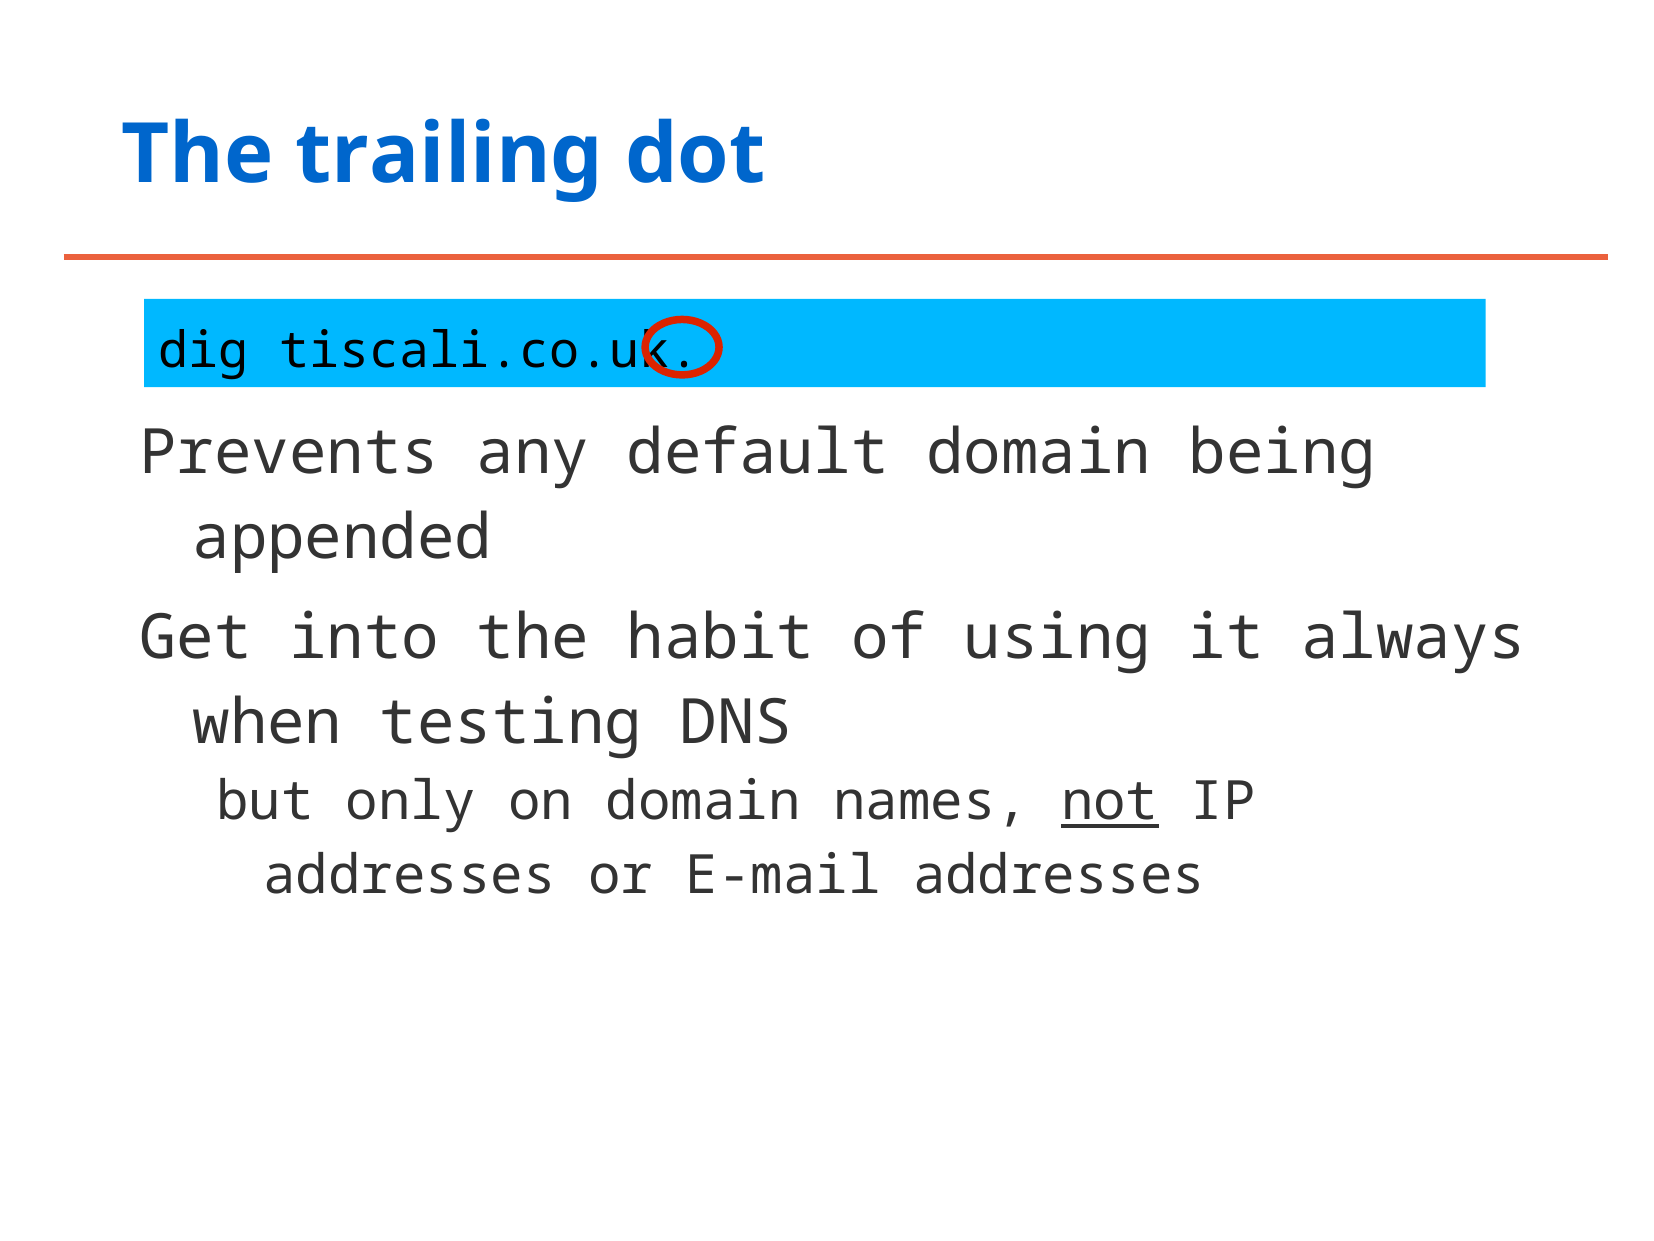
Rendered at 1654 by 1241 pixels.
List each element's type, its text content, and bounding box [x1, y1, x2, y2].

list Prevents any default domain being appended Get into the habit of using it always when testing DNS but only on domain names, not IP addresses or E-mail addresses [121, 406, 1561, 1134]
title The trailing dot [121, 46, 1534, 254]
text_box dig tiscali.co.uk. [144, 298, 1486, 388]
